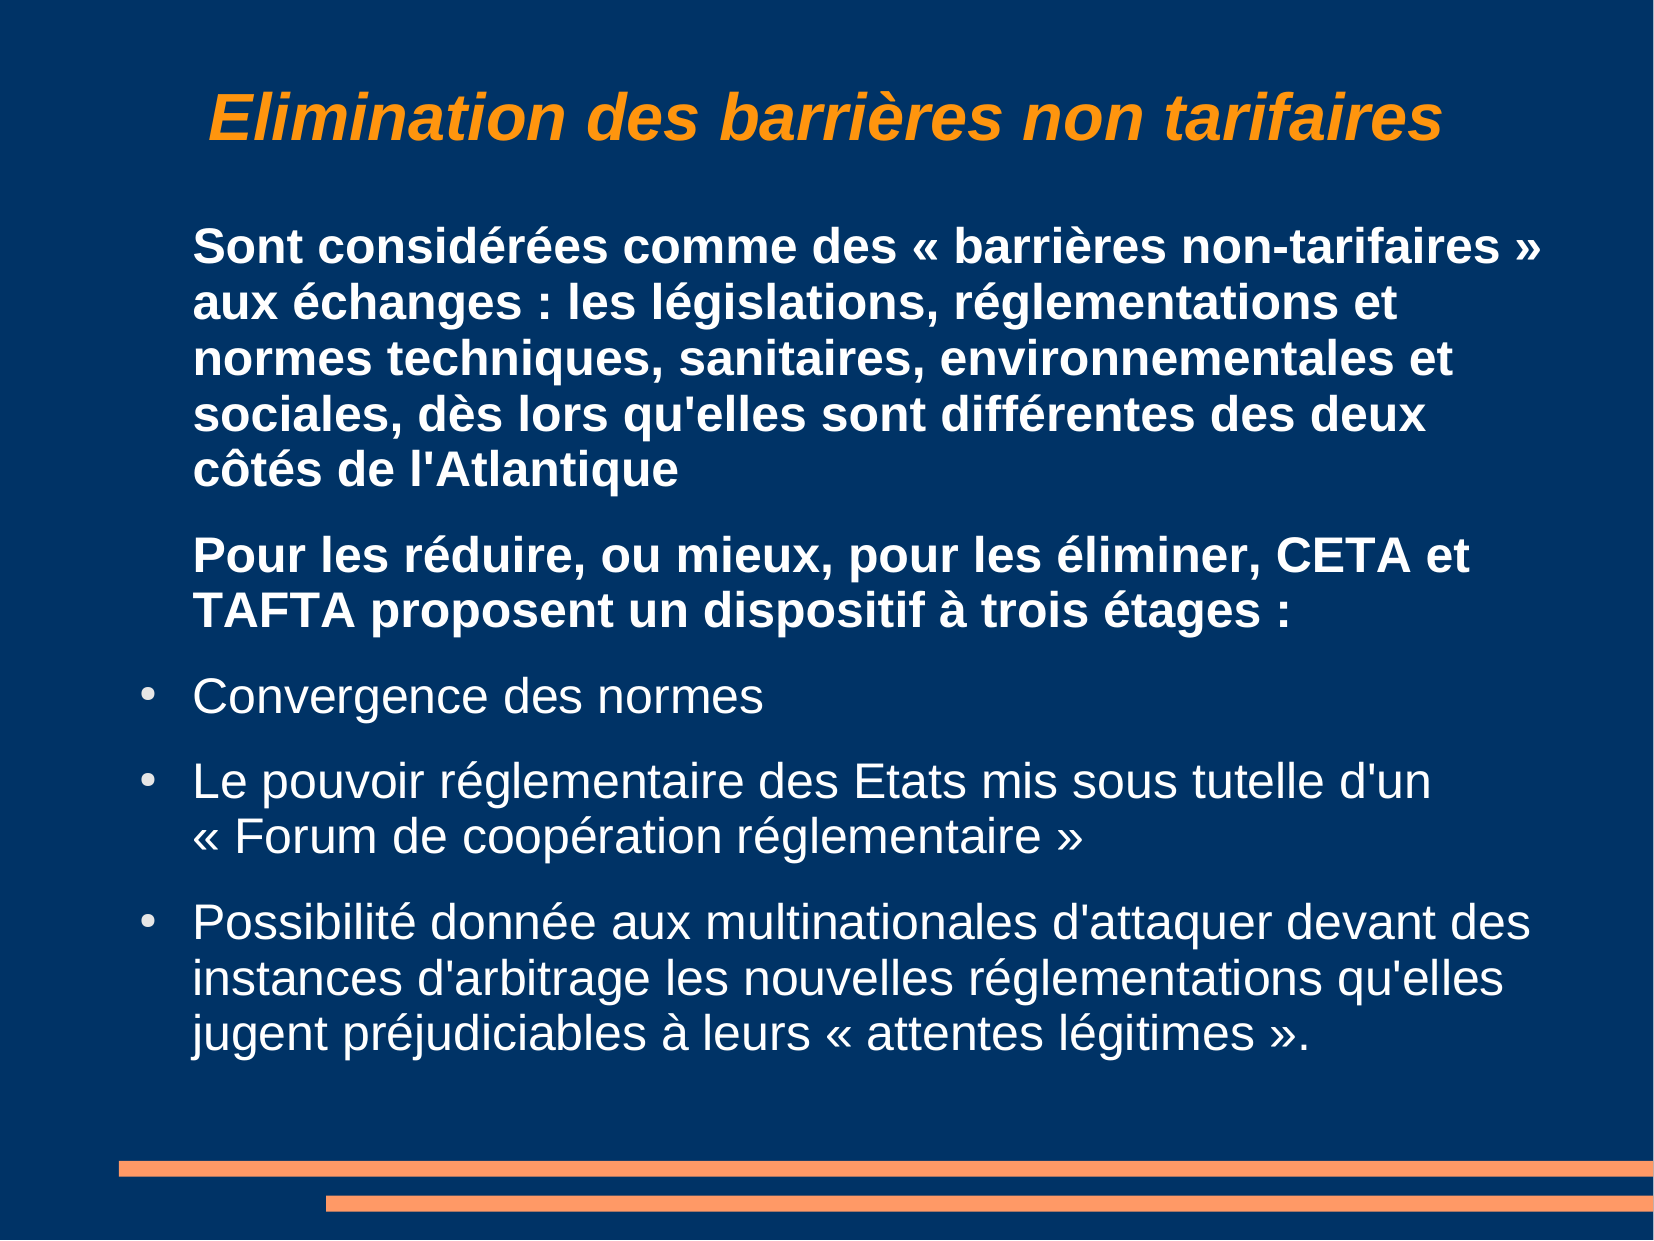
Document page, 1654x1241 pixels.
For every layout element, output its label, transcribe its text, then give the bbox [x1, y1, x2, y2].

title Elimination des barrières non tarifaires [121, 46, 1534, 189]
list Sont considérées comme des « barrières non-tarifaires » aux échanges : les législations, réglementations et normes techniques, sanitaires, environnementales et sociales, dès lors qu'elles sont différentes des deux côtés de l'Atlantique Pour les réduire, ou mieux, pour les éliminer, CETA et TAFTA proposent un dispositif à trois étages : Convergence des normes Le pouvoir réglementaire des Etats mis sous tutelle d'un « Forum de coopération réglementaire » Possibilité donnée aux multinationales d'attaquer devant des instances d'arbitrage les nouvelles réglementations qu'elles jugent préjudiciables à leurs « attentes légitimes ». [121, 218, 1561, 1223]
